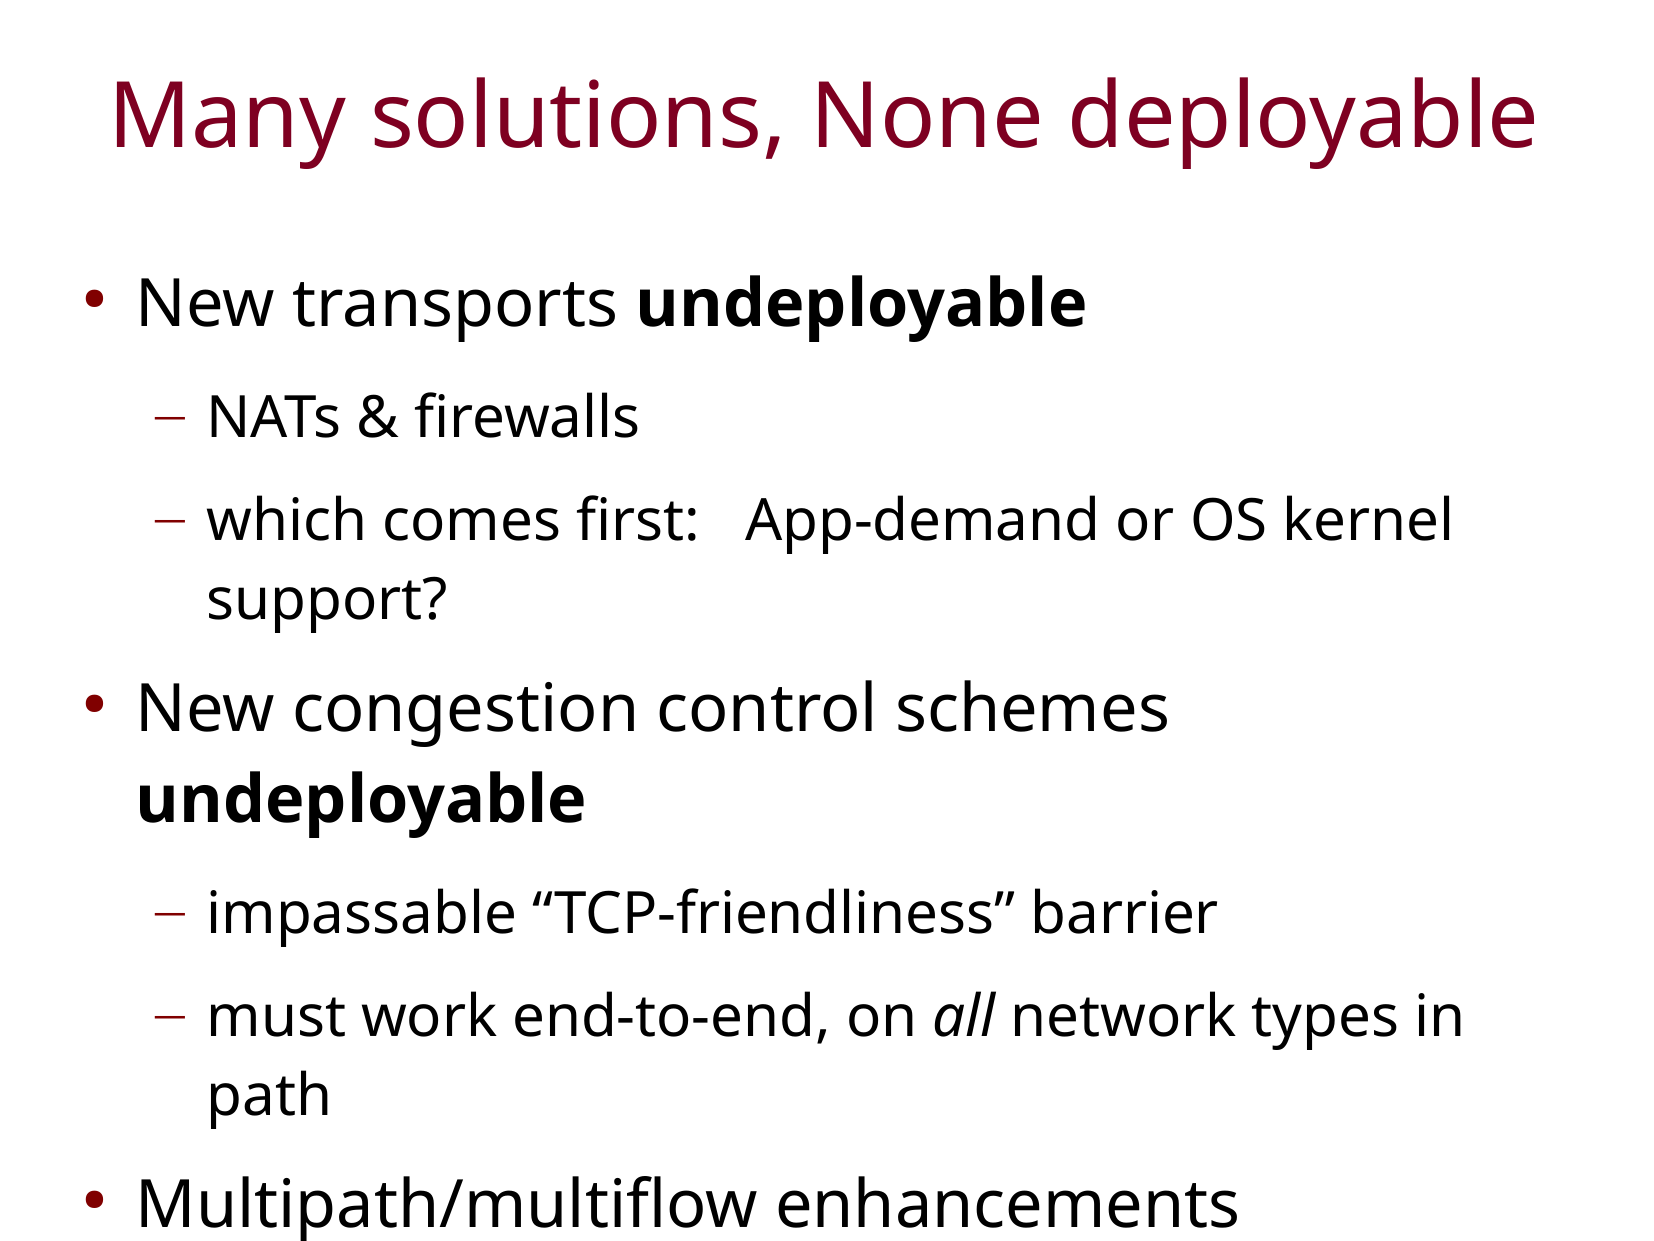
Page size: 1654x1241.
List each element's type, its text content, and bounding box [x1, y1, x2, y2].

title Many solutions, None deployable [0, 8, 1651, 216]
list New transports undeployable NATs & firewalls which comes first: App-demand or OS kernel support? New congestion control schemes undeployable impassable “TCP-friendliness” barrier must work end-to-end, on all network types in path Multipath/multiflow enhancements undeployable “You want how many flows? Not on my network!” TCP-unfriendly? [64, 254, 1595, 1096]
